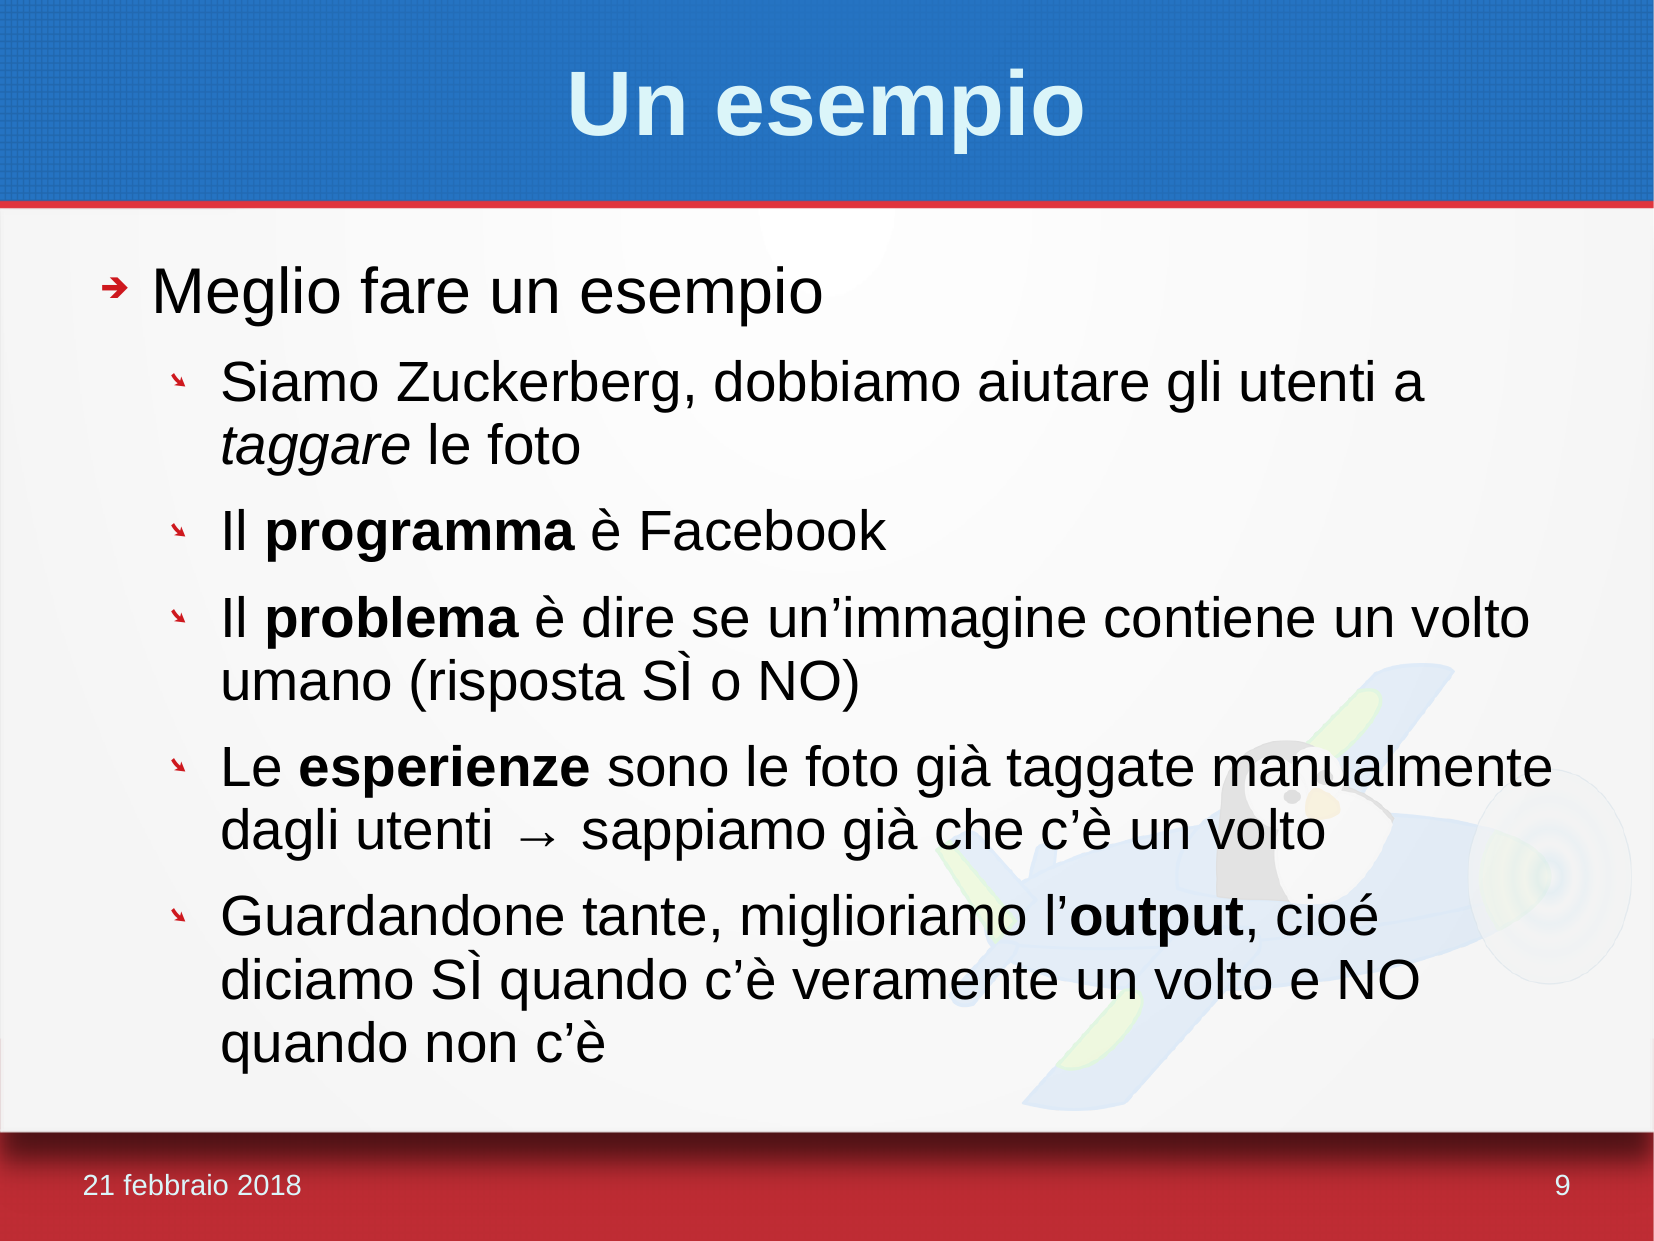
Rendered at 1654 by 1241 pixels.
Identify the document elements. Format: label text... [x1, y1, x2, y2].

title Un esempio [82, 20, 1571, 186]
picture [0, 0, 1654, 1241]
list Meglio fare un esempio Siamo Zuckerberg, dobbiamo aiutare gli utenti a taggare le foto Il programma è Facebook Il problema è dire se un’immagine contiene un volto umano (risposta SÌ o NO) Le esperienze sono le foto già taggate manualmente dagli utenti → sappiamo già che c’è un volto Guardandone tante, miglioriamo l’output, cioé diciamo SÌ quando c’è veramente un volto e NO quando non c’è [82, 255, 1571, 1081]
